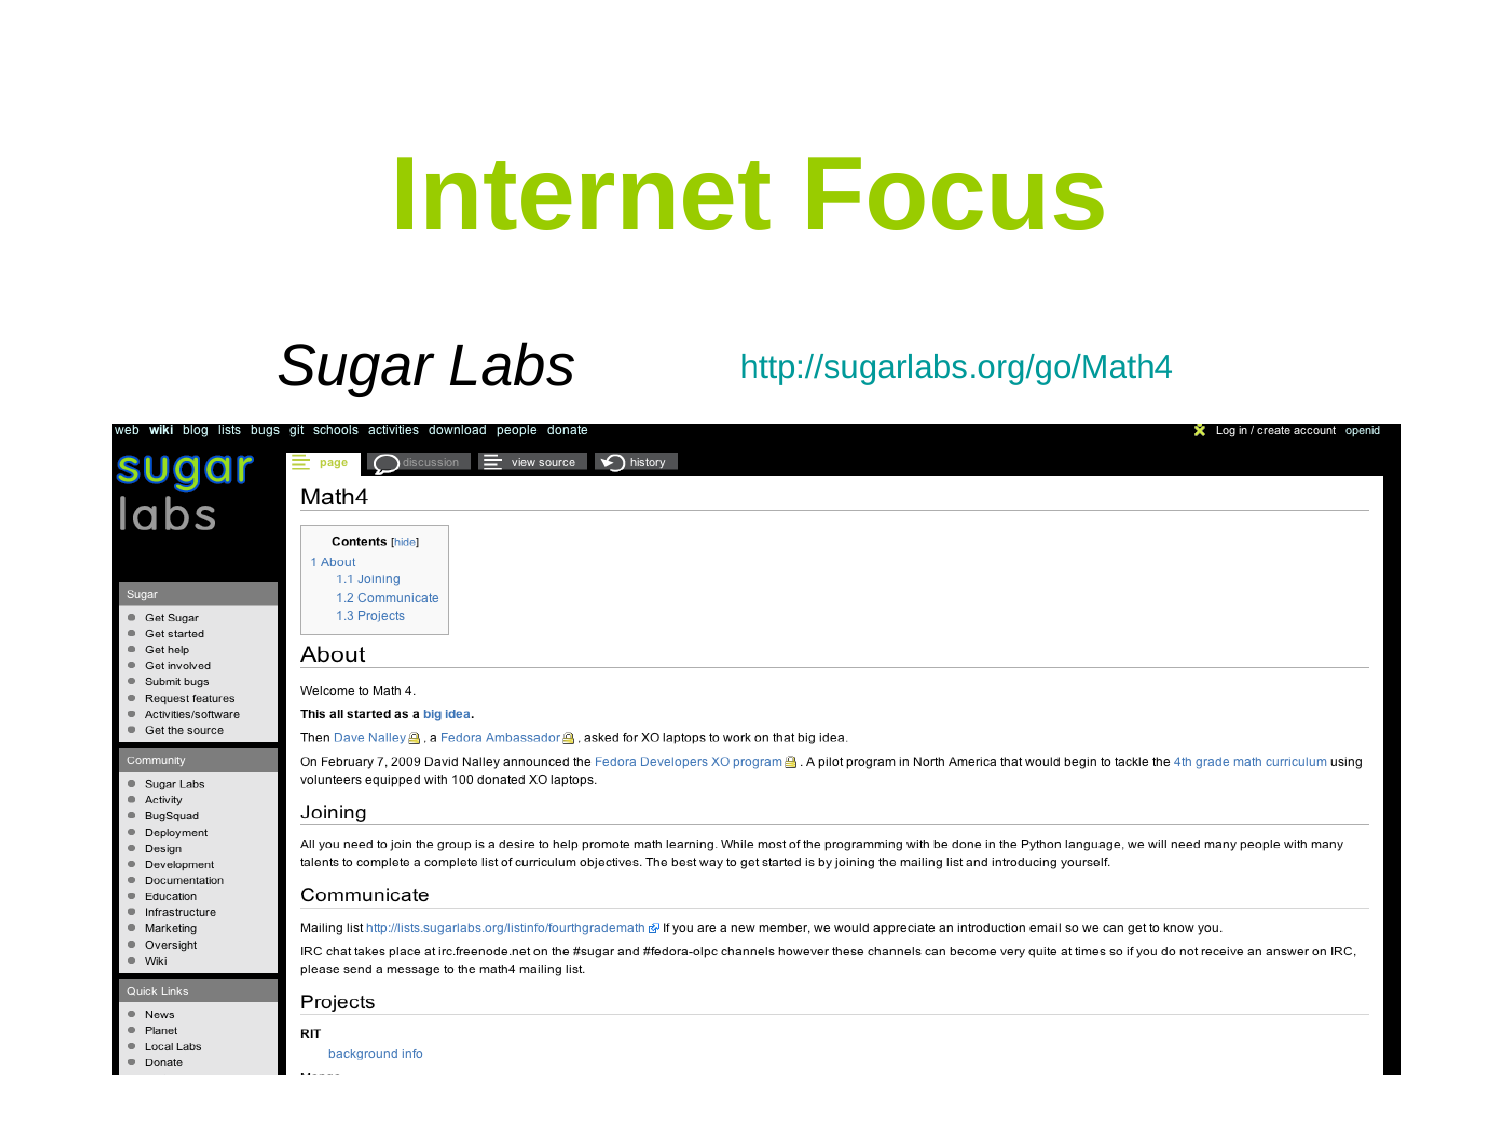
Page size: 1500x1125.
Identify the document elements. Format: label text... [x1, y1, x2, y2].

title Internet Focus [112, 99, 1388, 288]
picture [112, 424, 1401, 1075]
list Sugar Labs [262, 324, 801, 424]
text_box http://sugarlabs.org/go/Math4 [725, 337, 1189, 393]
